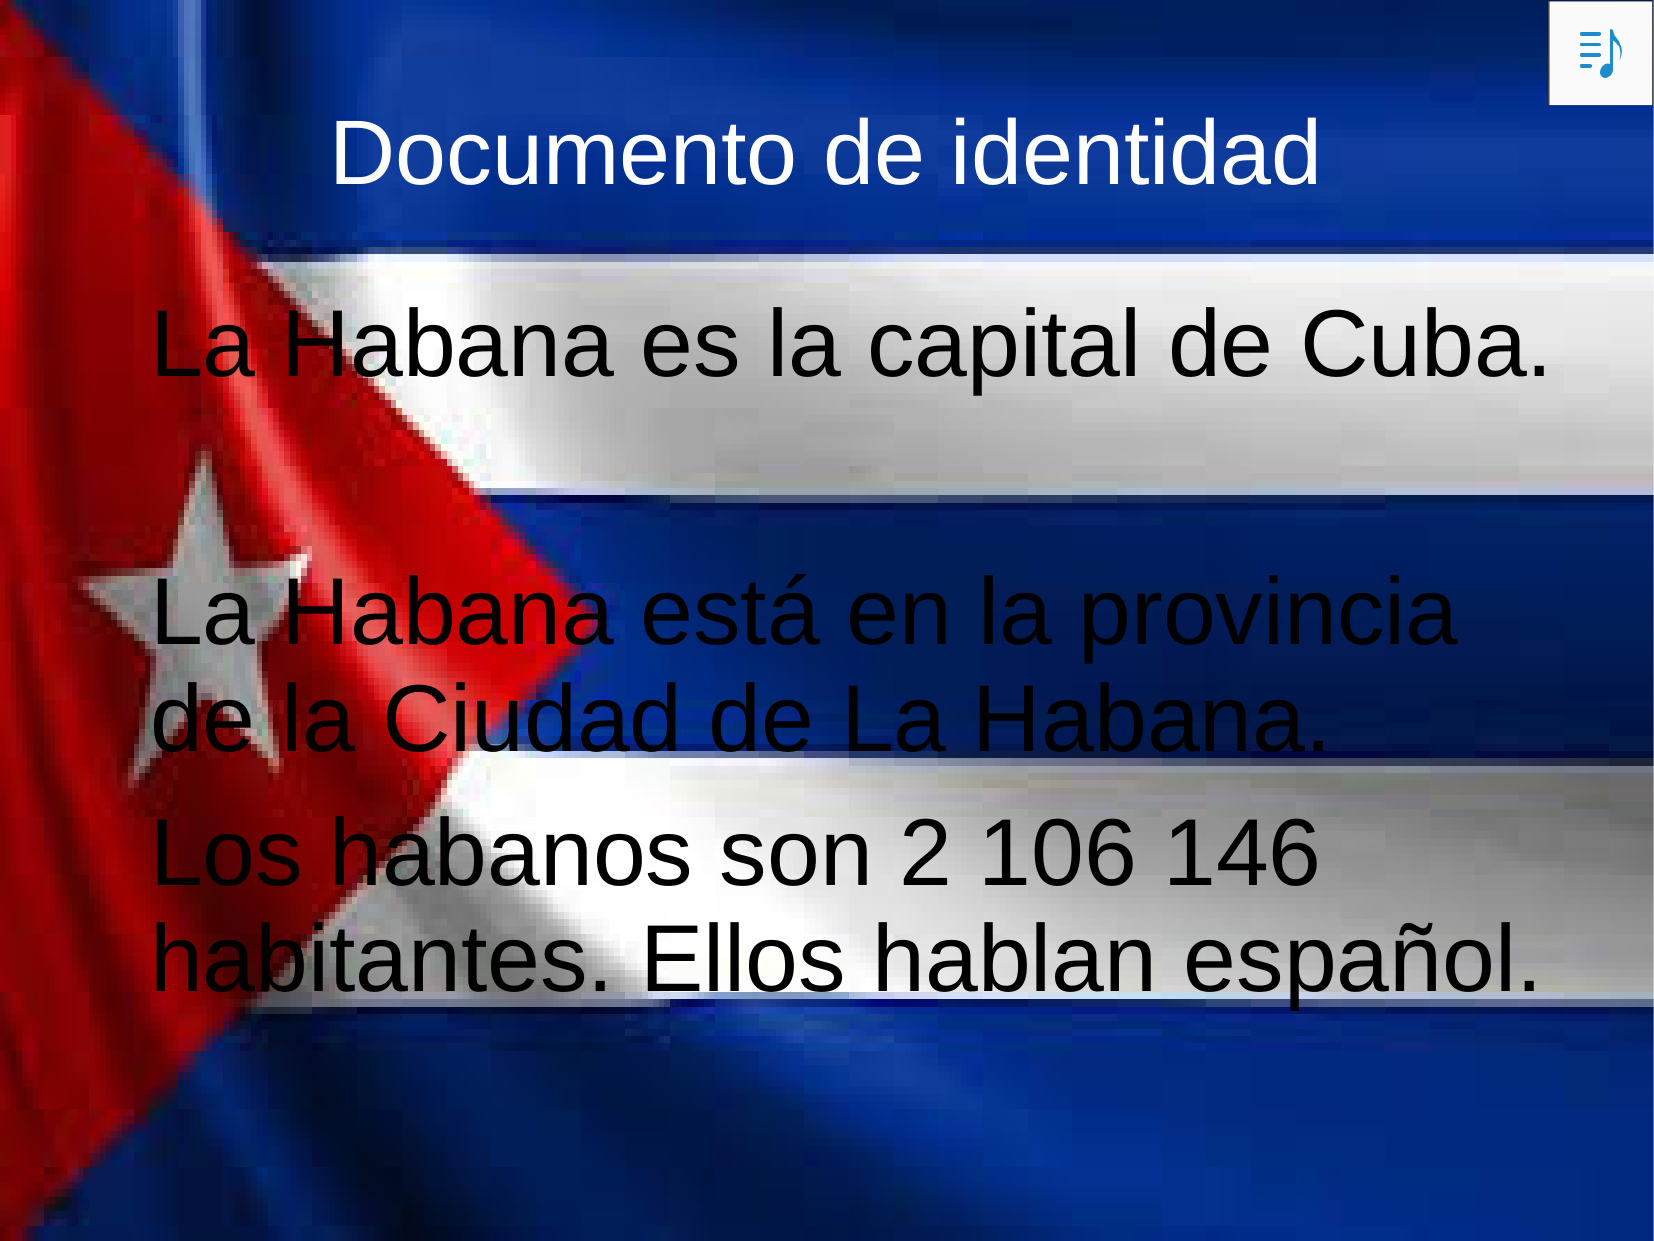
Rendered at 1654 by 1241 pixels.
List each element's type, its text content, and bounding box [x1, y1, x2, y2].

title Documento de identidad [82, 49, 1571, 257]
list La Habana es la capital de Cuba. La Habana está en la provincia de la Ciudad de La Habana. Los habanos son 2 106 146 habitantes. Ellos hablan español. [82, 290, 1571, 1182]
picture [0, 0, 1654, 1241]
text_box [1547, 0, 1654, 107]
